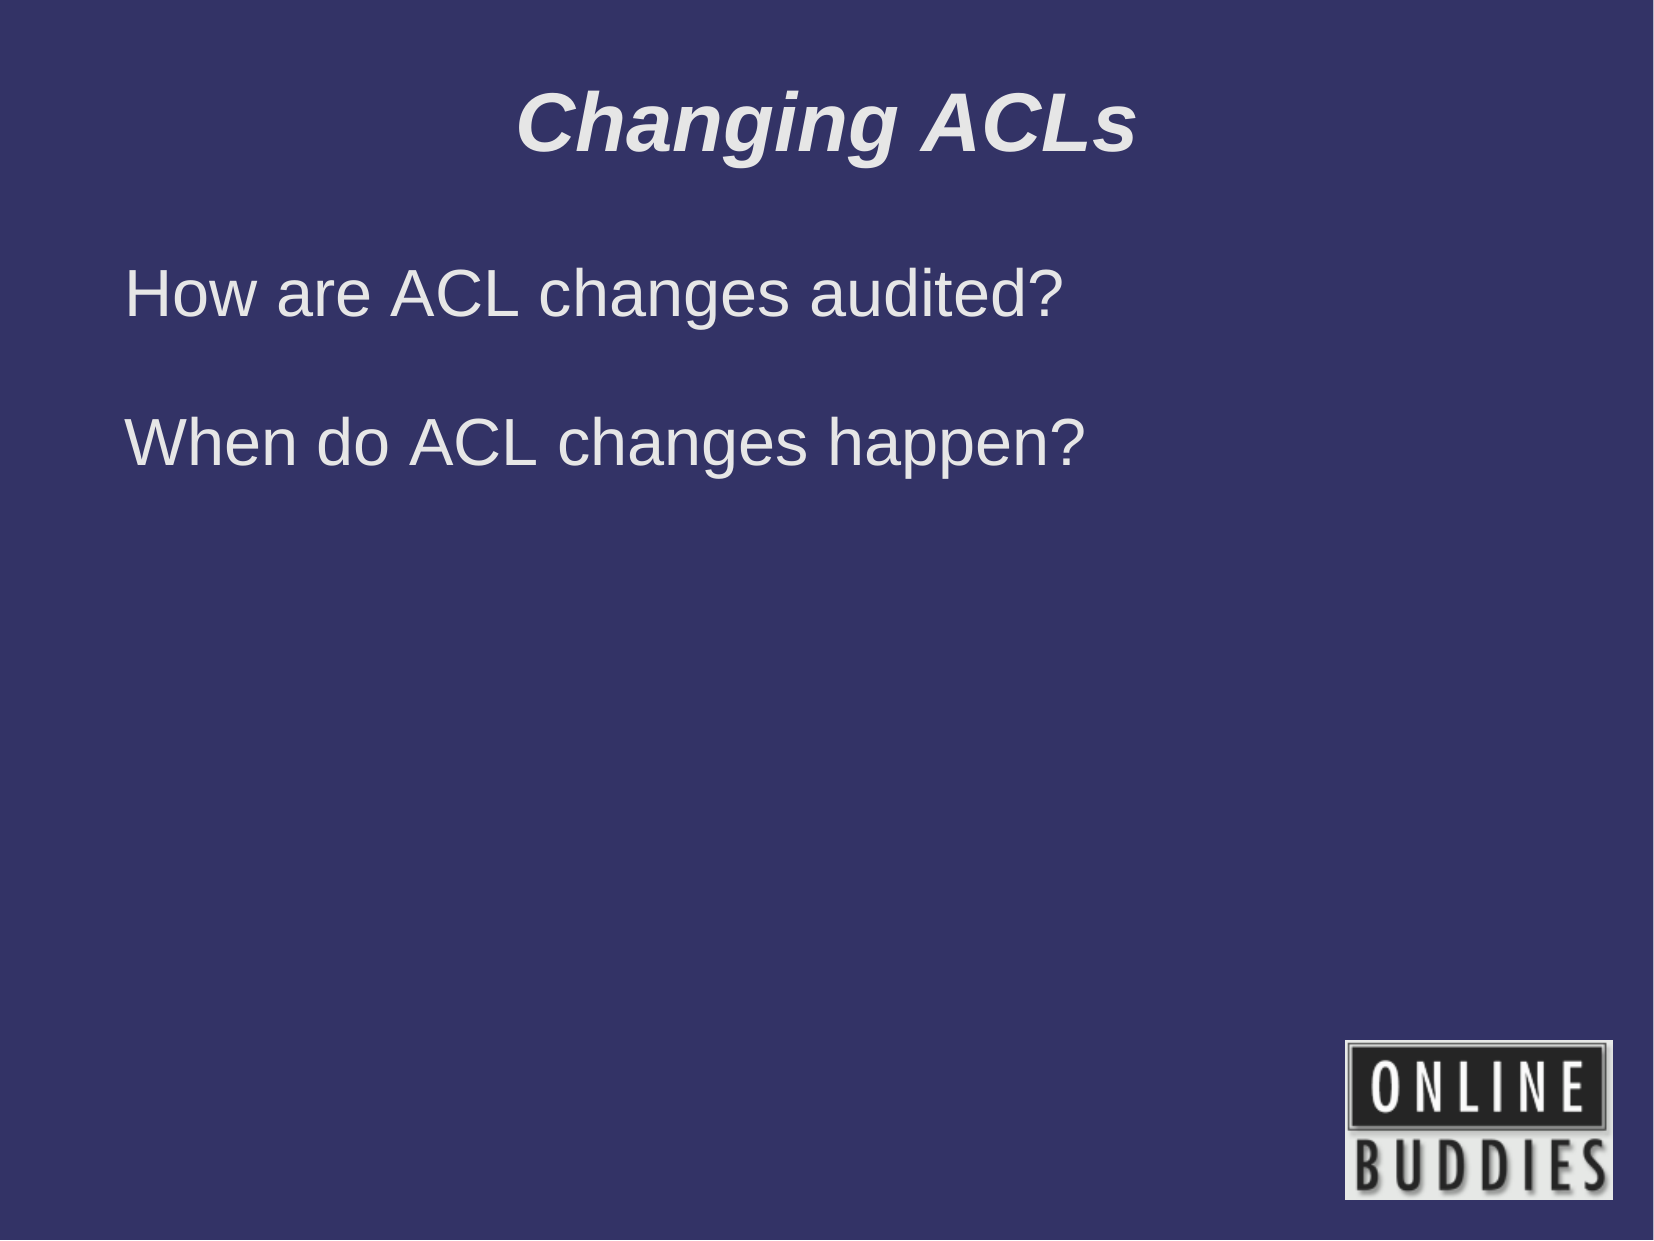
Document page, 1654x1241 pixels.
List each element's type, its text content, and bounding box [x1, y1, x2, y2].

title Changing ACLs [121, 19, 1534, 227]
picture [1345, 1040, 1613, 1200]
list How are ACL changes audited? When do ACL changes happen? [112, 180, 1504, 963]
